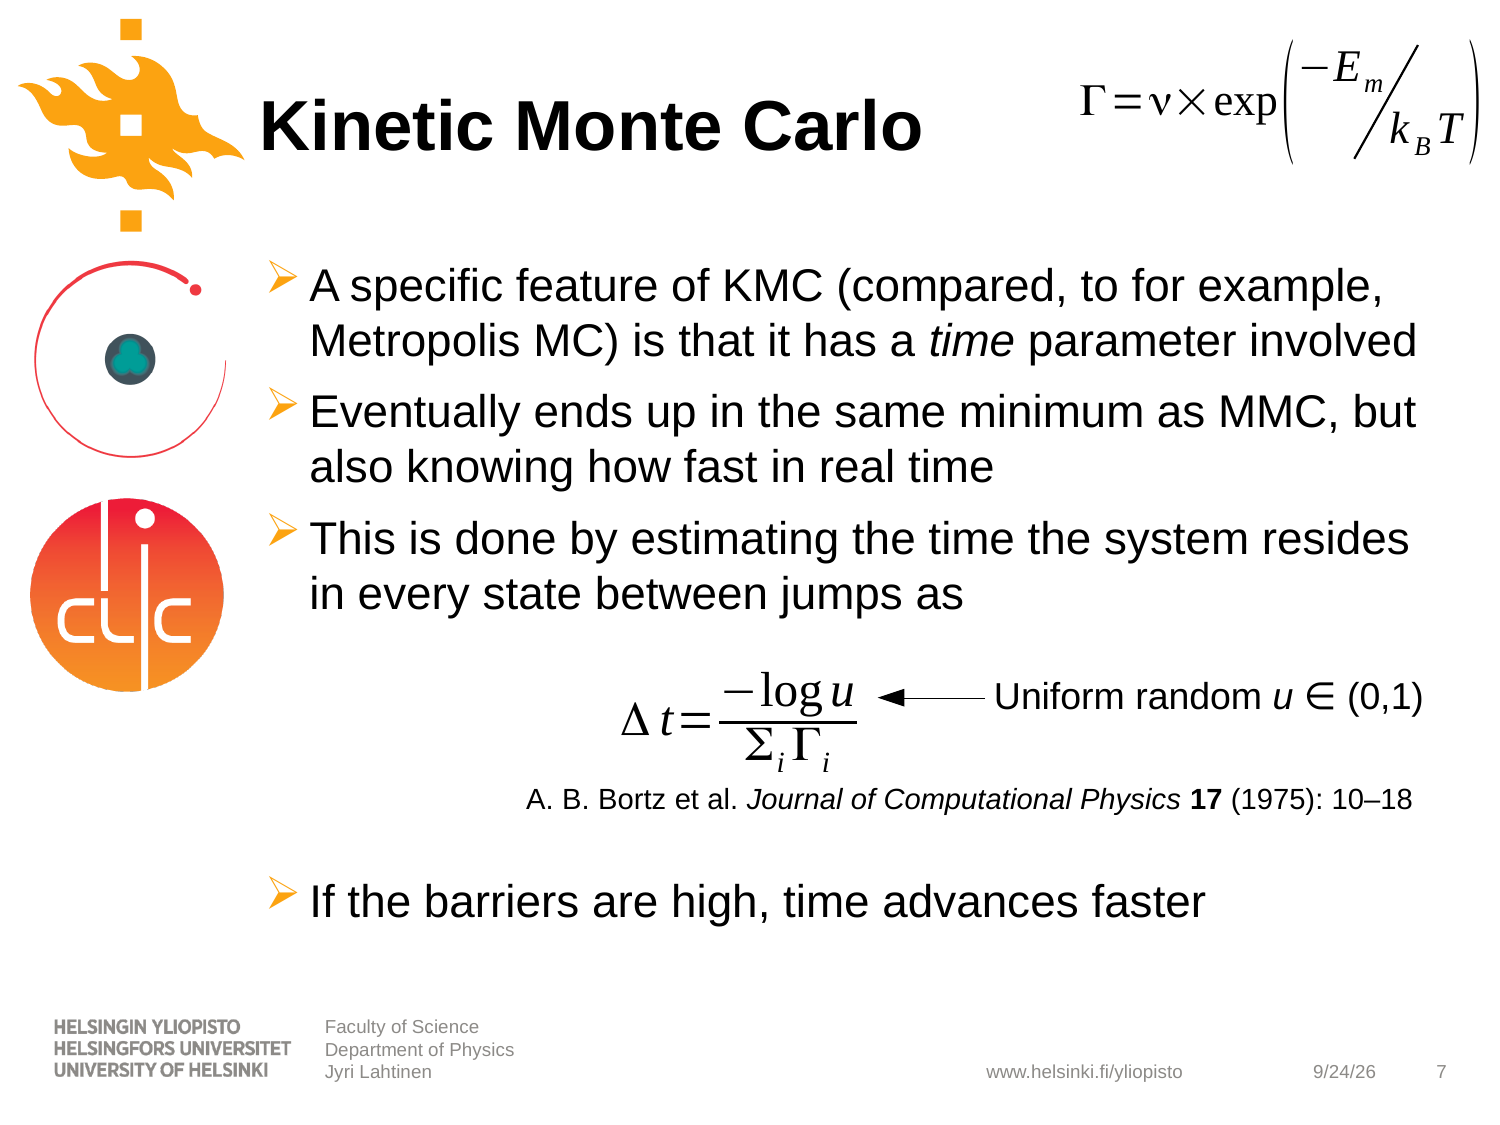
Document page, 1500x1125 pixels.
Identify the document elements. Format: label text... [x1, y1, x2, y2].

list A specific feature of KMC (compared, to for example, Metropolis MC) is that it has a time parameter involved Eventually ends up in the same minimum as MMC, but also knowing how fast in real time This is done by estimating the time the system resides in every state between jumps as If the barriers are high, time advances faster [265, 255, 1447, 988]
footer Faculty of Science Department of Physics Jyri Lahtinen [324, 1011, 750, 1083]
chart [612, 663, 868, 775]
title Kinetic Monte Carlo [259, 30, 1447, 214]
slide_number 5/24/18 [1230, 1011, 1376, 1083]
slide_number <number> [1376, 1011, 1447, 1083]
picture [53, 1017, 292, 1079]
picture [0, 255, 272, 740]
text_box A. B. Bortz et al. Journal of Computational Physics 17 (1975): 10–18 [511, 775, 1435, 824]
chart [1068, 36, 1494, 168]
text_box Uniform random u ∈ (0,1) [979, 668, 1440, 725]
